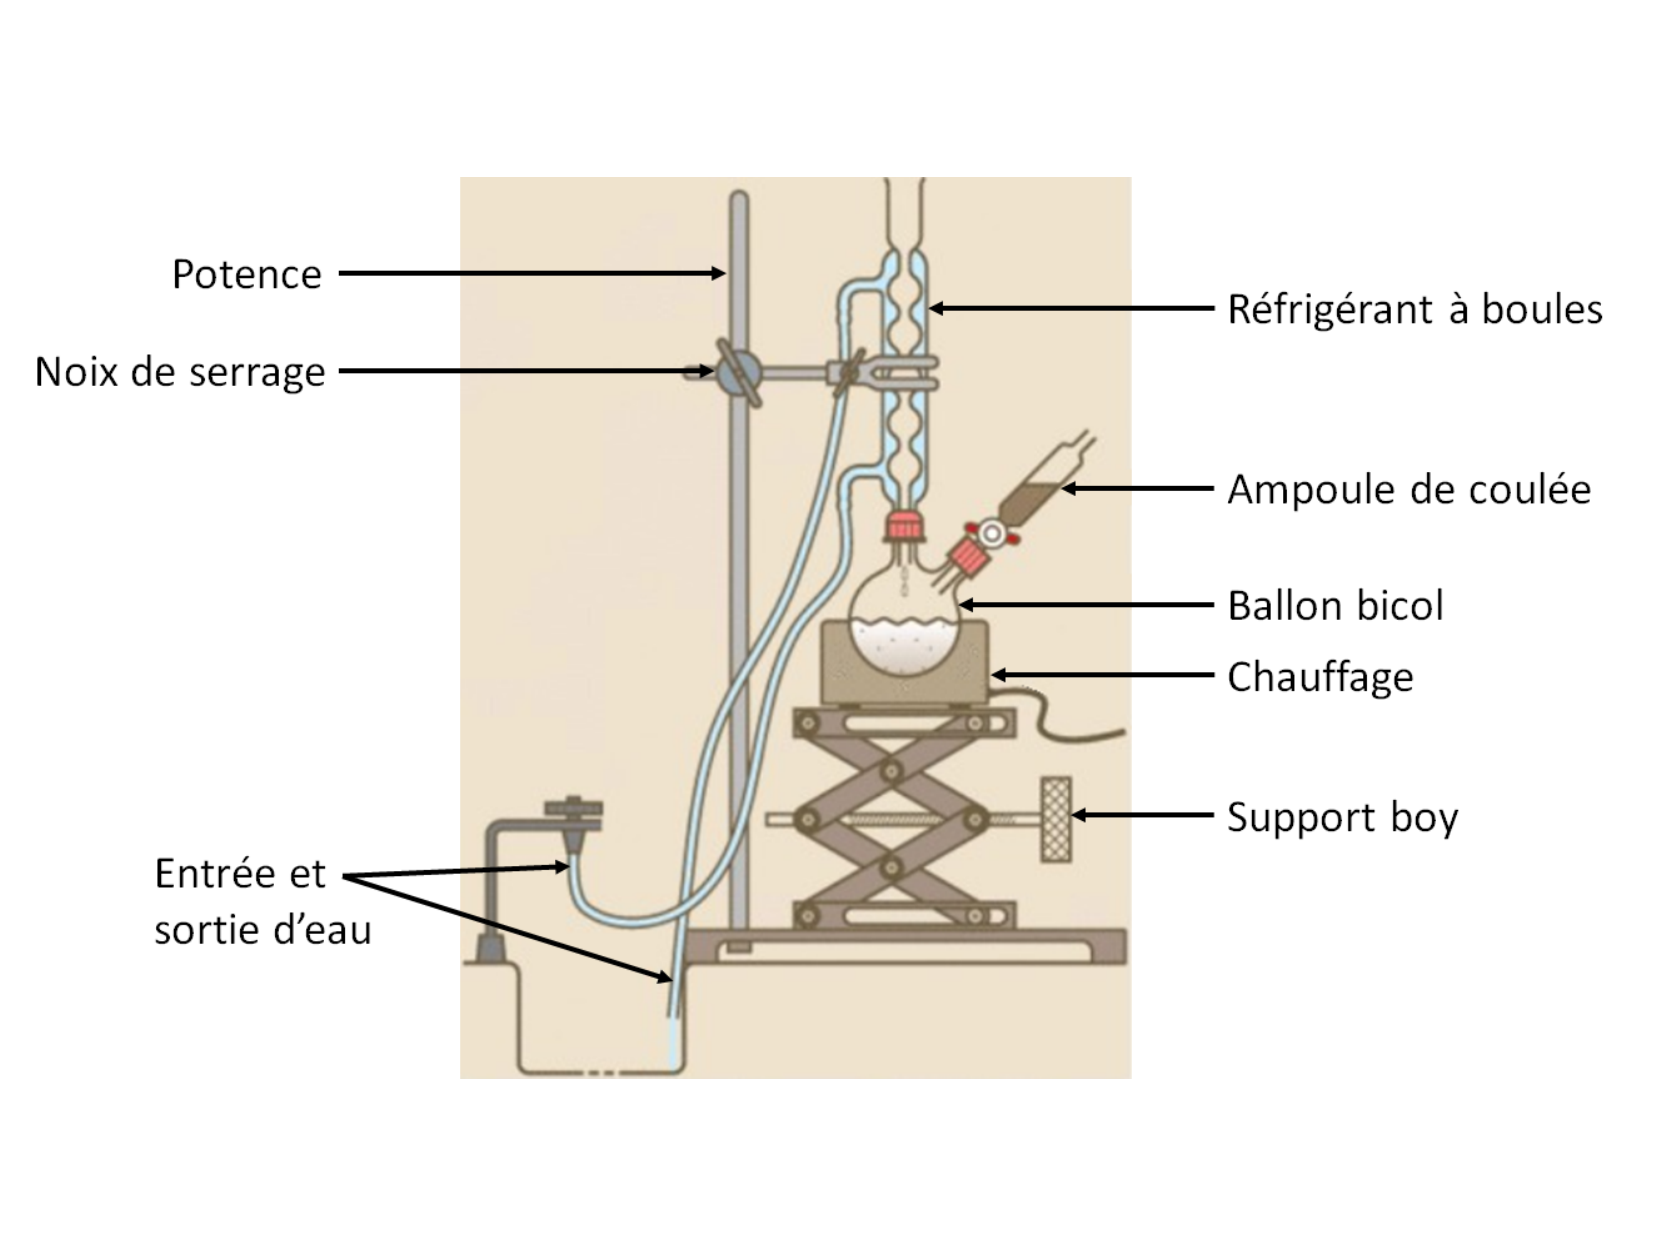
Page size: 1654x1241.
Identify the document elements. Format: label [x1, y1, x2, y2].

picture [35, 177, 1606, 1079]
